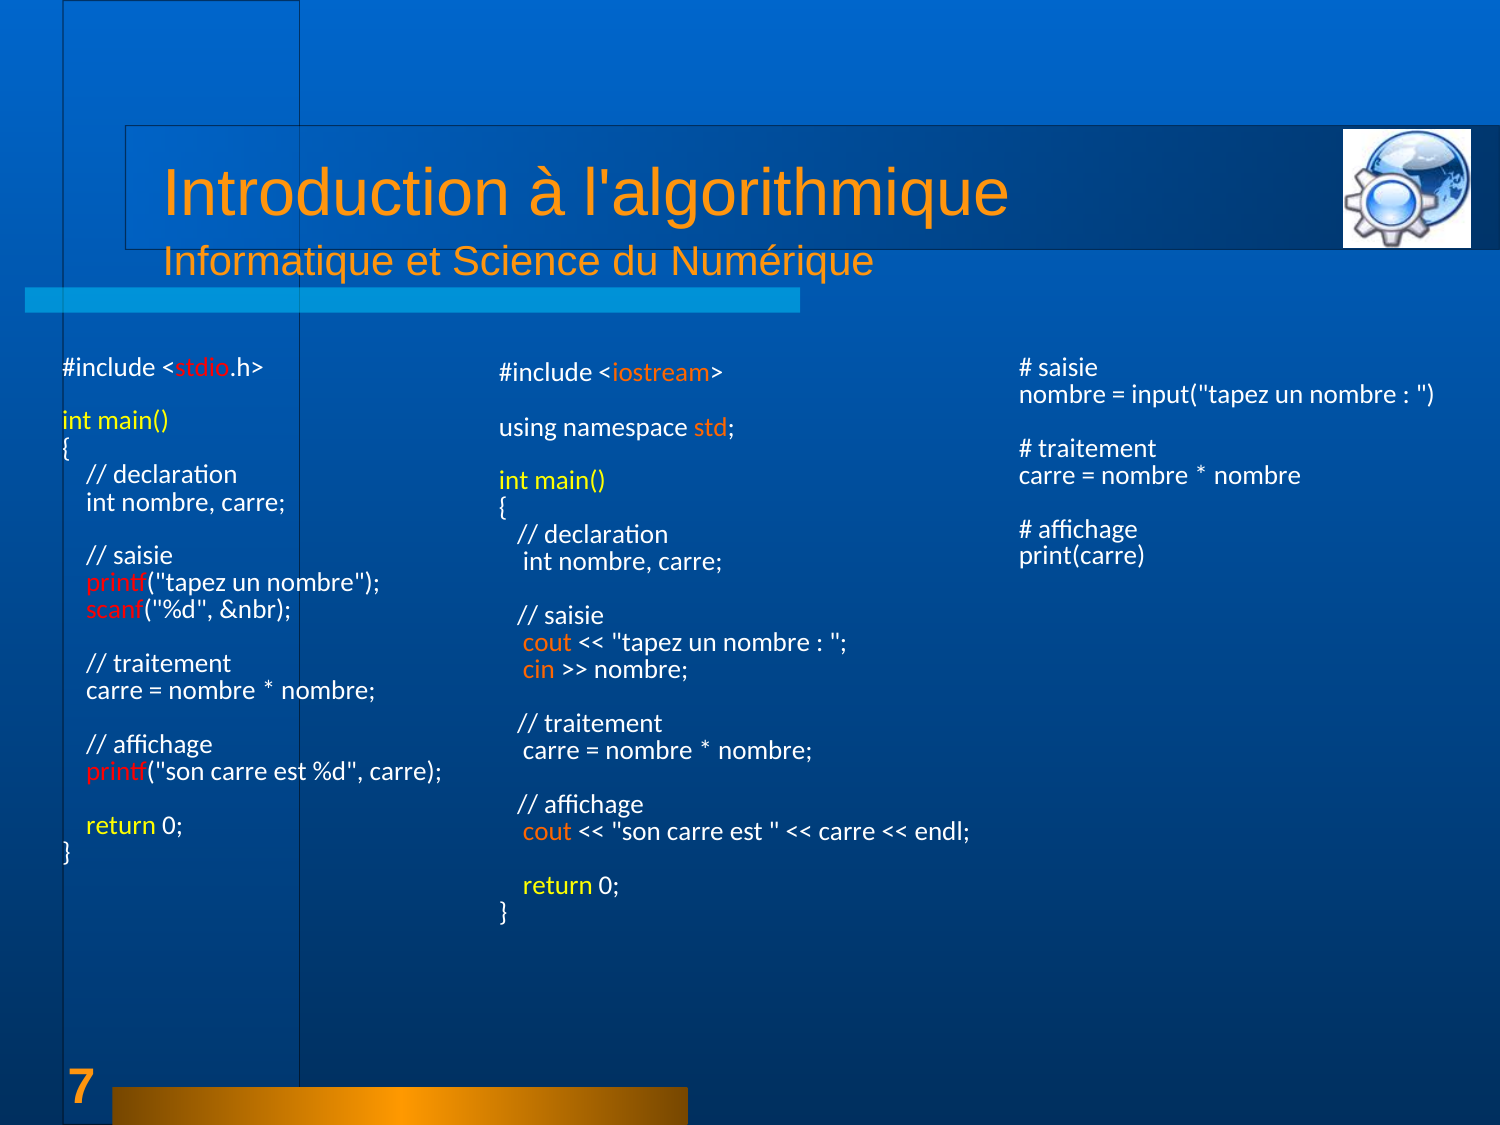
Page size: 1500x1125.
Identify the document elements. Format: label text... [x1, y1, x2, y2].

text_box # saisie nombre = input("tapez un nombre : ") # traitement carre = nombre * nombre # affichage print(carre) [1003, 348, 1471, 1037]
picture [1343, 129, 1471, 248]
text_box #include <iostream> using namespace std; int main() { // declaration int nombre, carre; // saisie cout << "tapez un nombre : "; cin >> nombre; // traitement carre = nombre * nombre; // affichage cout << "son carre est " << carre << endl; return 0; } [484, 354, 1016, 1096]
text_box #include <stdio.h> int main() { // declaration int nombre, carre; // saisie printf("tapez un nombre"); scanf("%d", &nbr); // traitement carre = nombre * nombre; // affichage printf("son carre est %d", carre); return 0; } [47, 348, 491, 1037]
